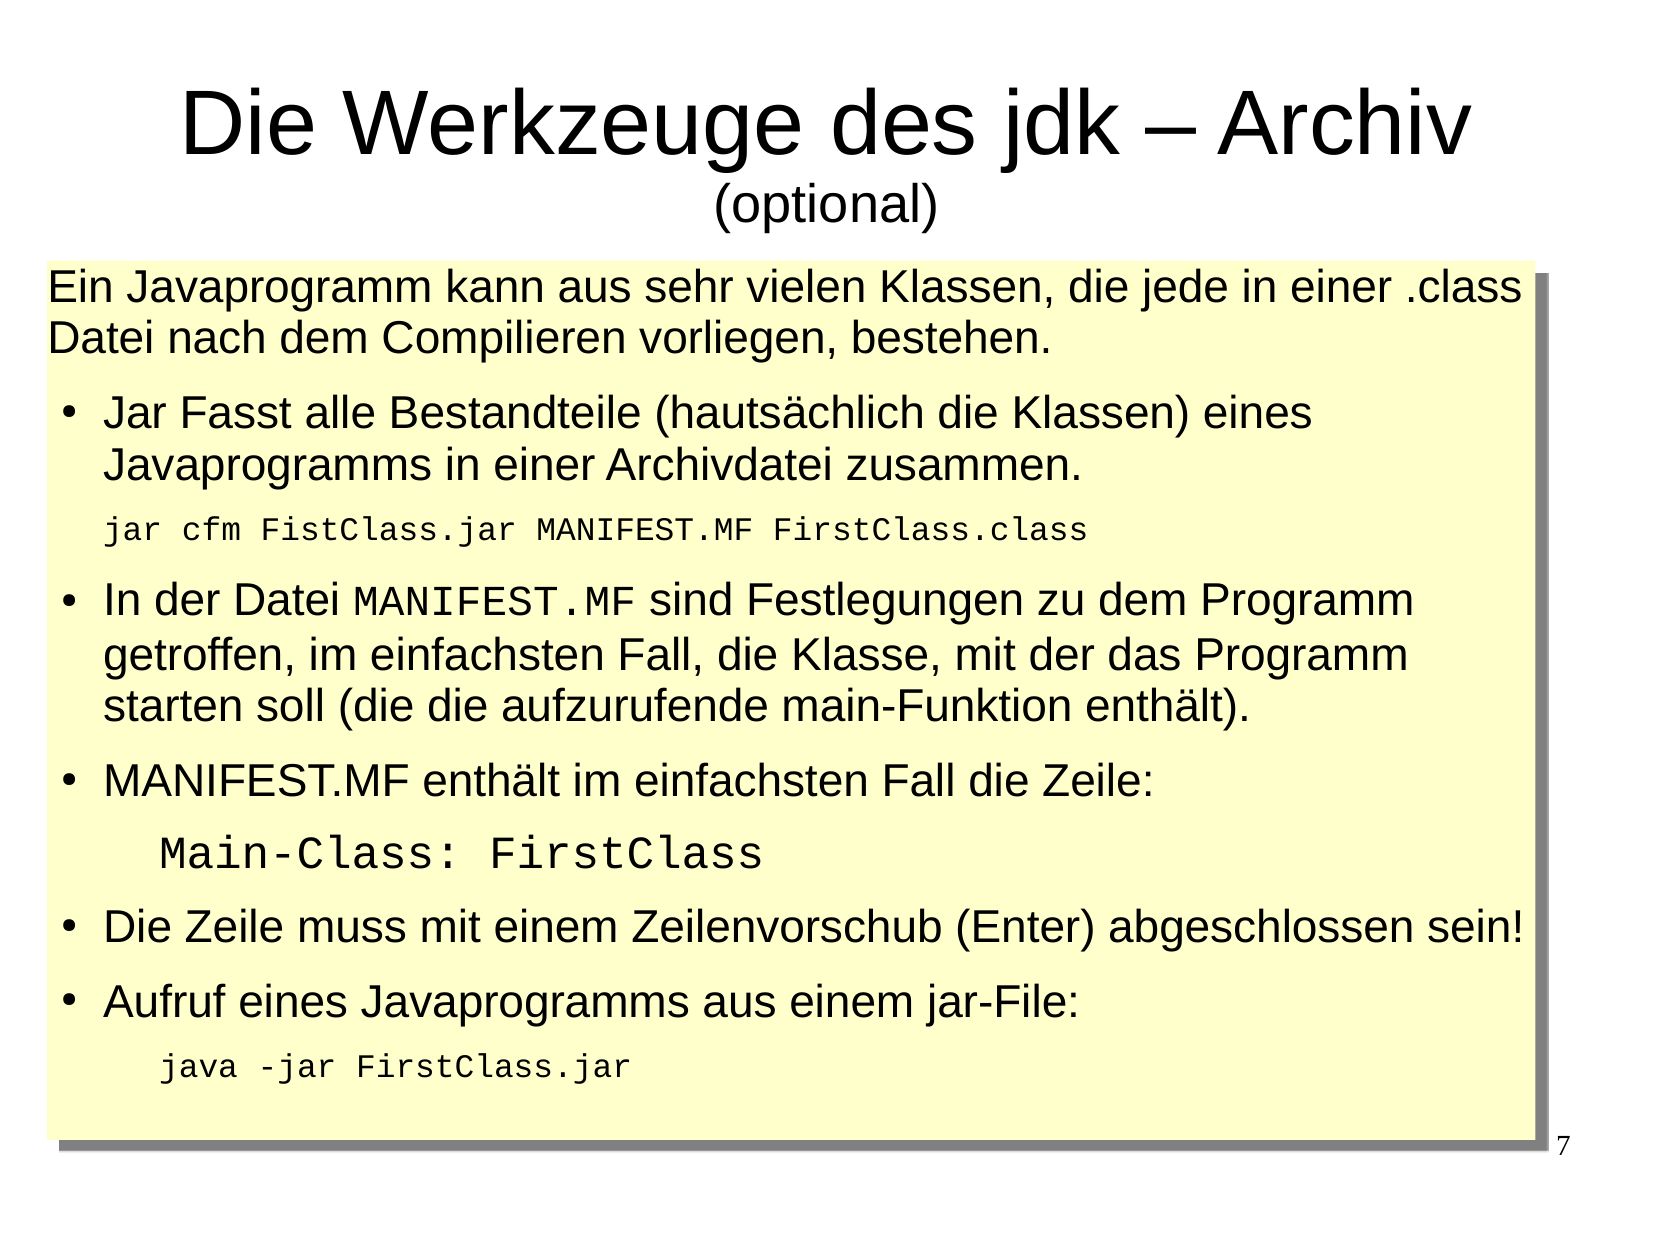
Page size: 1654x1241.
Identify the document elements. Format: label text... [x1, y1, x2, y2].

list Ein Javaprogramm kann aus sehr vielen Klassen, die jede in einer .class Datei nach dem Compilieren vorliegen, bestehen. Jar Fasst alle Bestandteile (hautsächlich die Klassen) eines Javaprogramms in einer Archivdatei zusammen. jar cfm FistClass.jar MANIFEST.MF FirstClass.class In der Datei MANIFEST.MF sind Festlegungen zu dem Programm getroffen, im einfachsten Fall, die Klasse, mit der das Programm starten soll (die die aufzurufende main-Funktion enthält). MANIFEST.MF enthält im einfachsten Fall die Zeile: Main-Class: FirstClass Die Zeile muss mit einem Zeilenvorschub (Enter) abgeschlossen sein! Aufruf eines Javaprogramms aus einem jar-File: java -jar FirstClass.jar [47, 260, 1536, 1140]
title Die Werkzeuge des jdk – Archiv (optional) [82, 49, 1571, 257]
